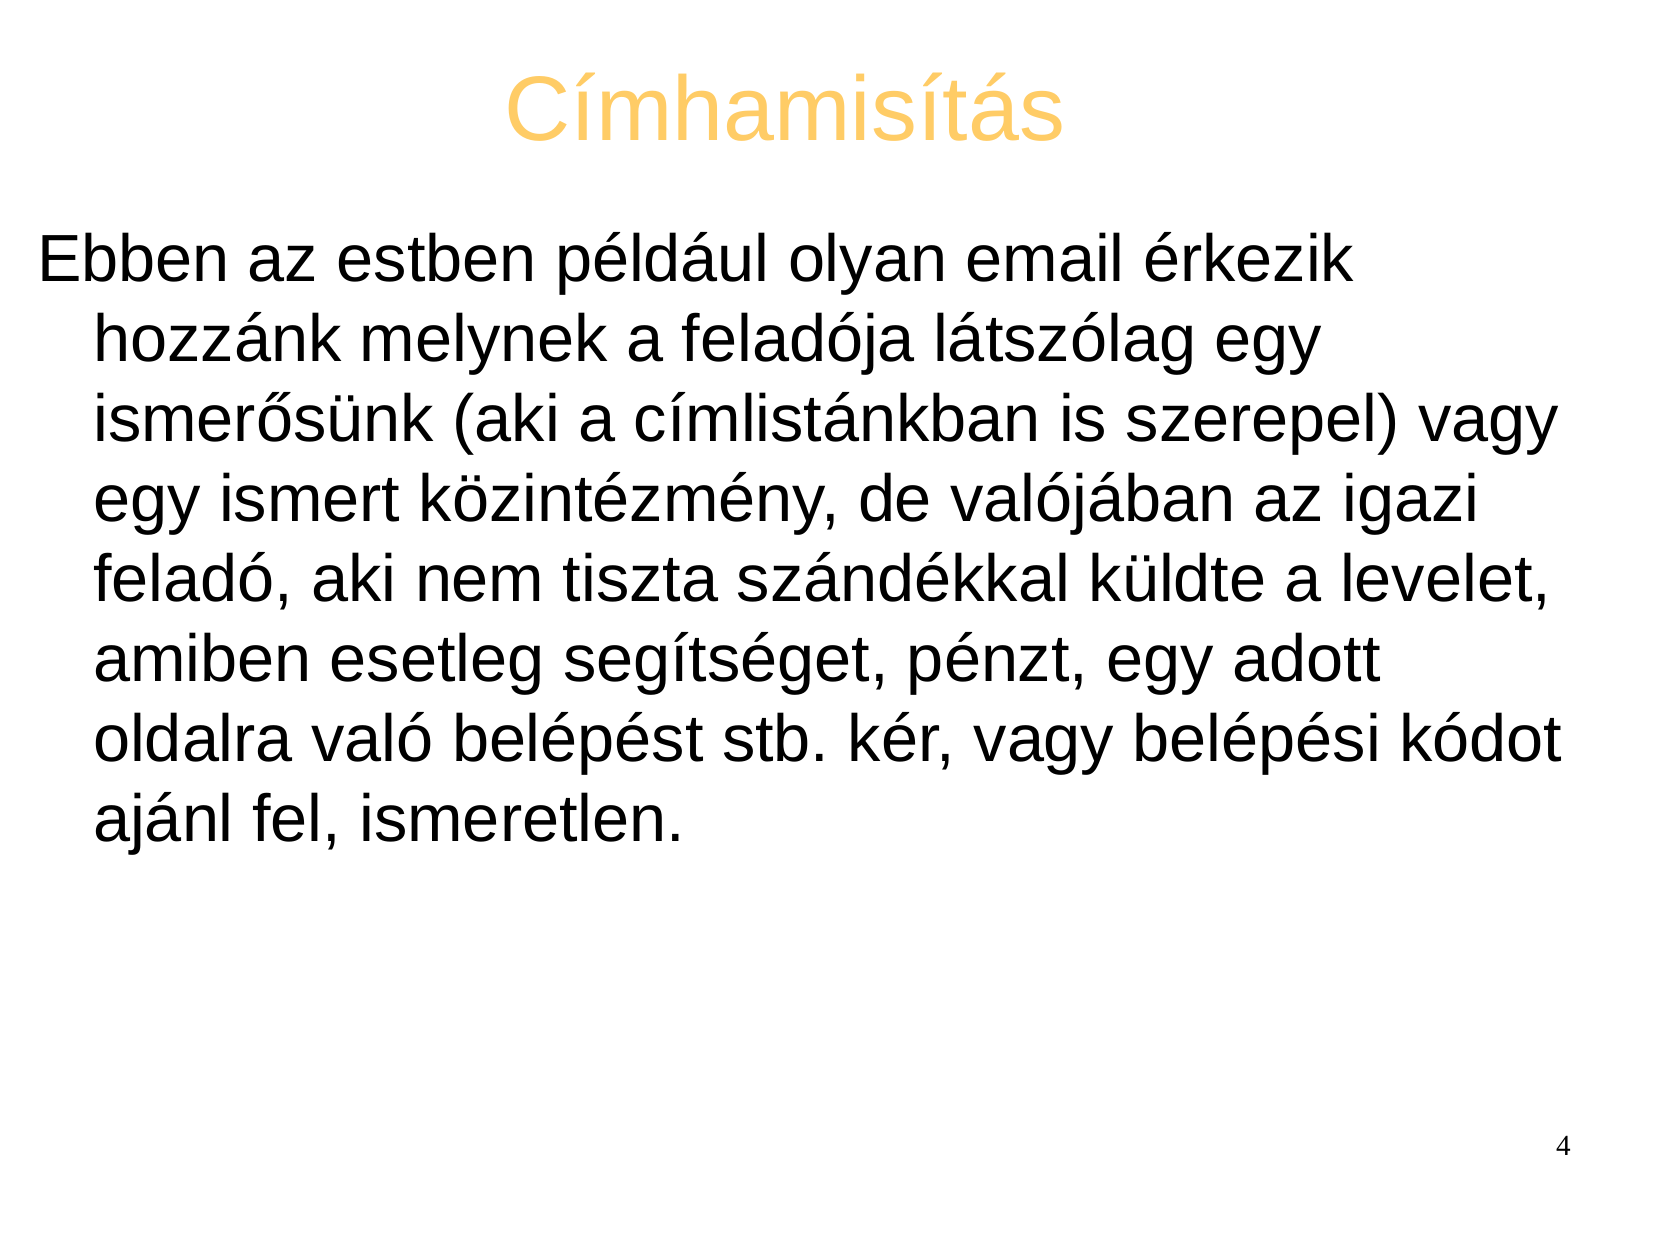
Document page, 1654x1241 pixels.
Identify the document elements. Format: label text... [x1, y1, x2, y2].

title Címhamisítás [82, 0, 1489, 206]
list Ebben az estben például olyan email érkezik hozzánk melynek a feladója látszólag egy ismerősünk (aki a címlistánkban is szerepel) vagy egy ismert közintézmény, de valójában az igazi feladó, aki nem tiszta szándékkal küldte a levelet, amiben esetleg segítséget, pénzt, egy adott oldalra való belépést stb. kér, vagy belépési kódot ajánl fel, ismeretlen. [22, 206, 1602, 1206]
